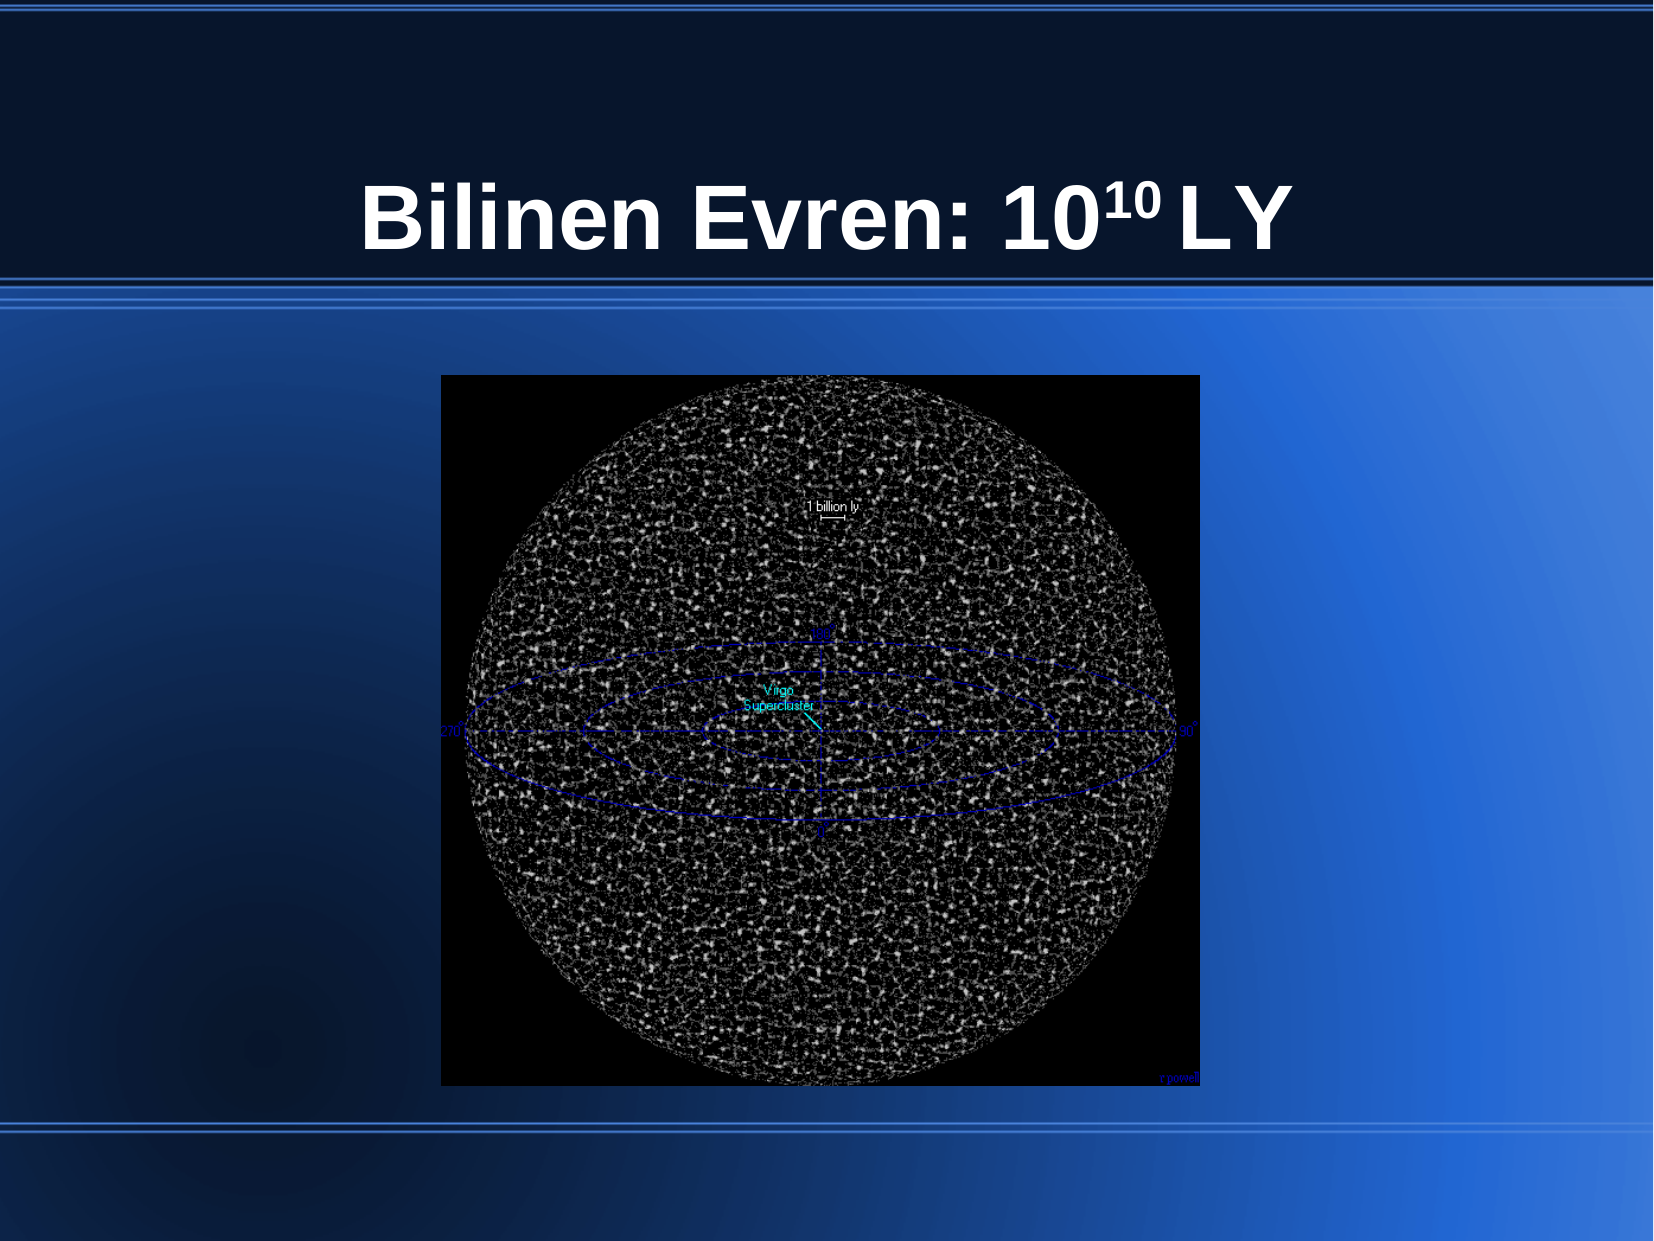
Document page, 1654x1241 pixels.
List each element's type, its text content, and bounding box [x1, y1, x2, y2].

picture [0, 0, 1654, 1241]
title Bilinen Evren: 1010 LY [121, 122, 1534, 315]
